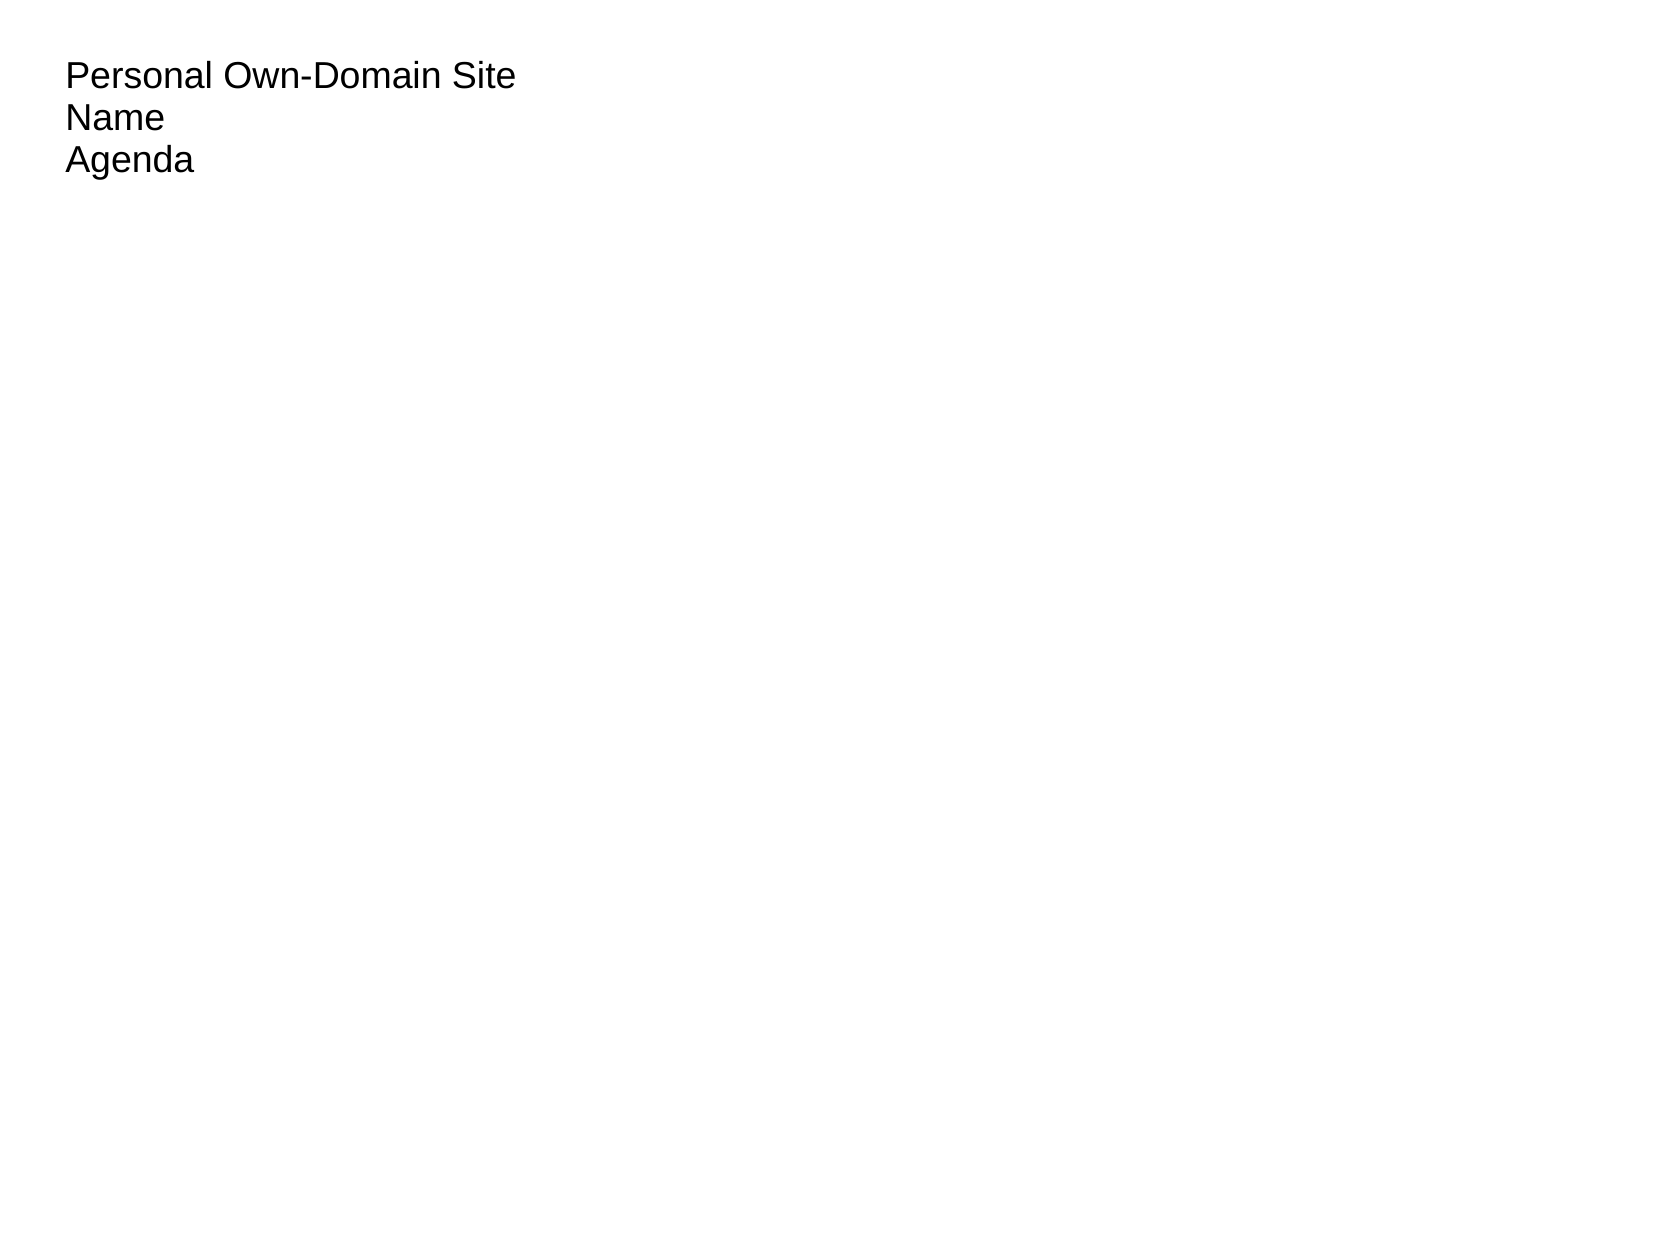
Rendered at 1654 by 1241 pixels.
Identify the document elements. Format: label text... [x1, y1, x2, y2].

text_box Personal Own-Domain Site Name Agenda [50, 47, 532, 189]
